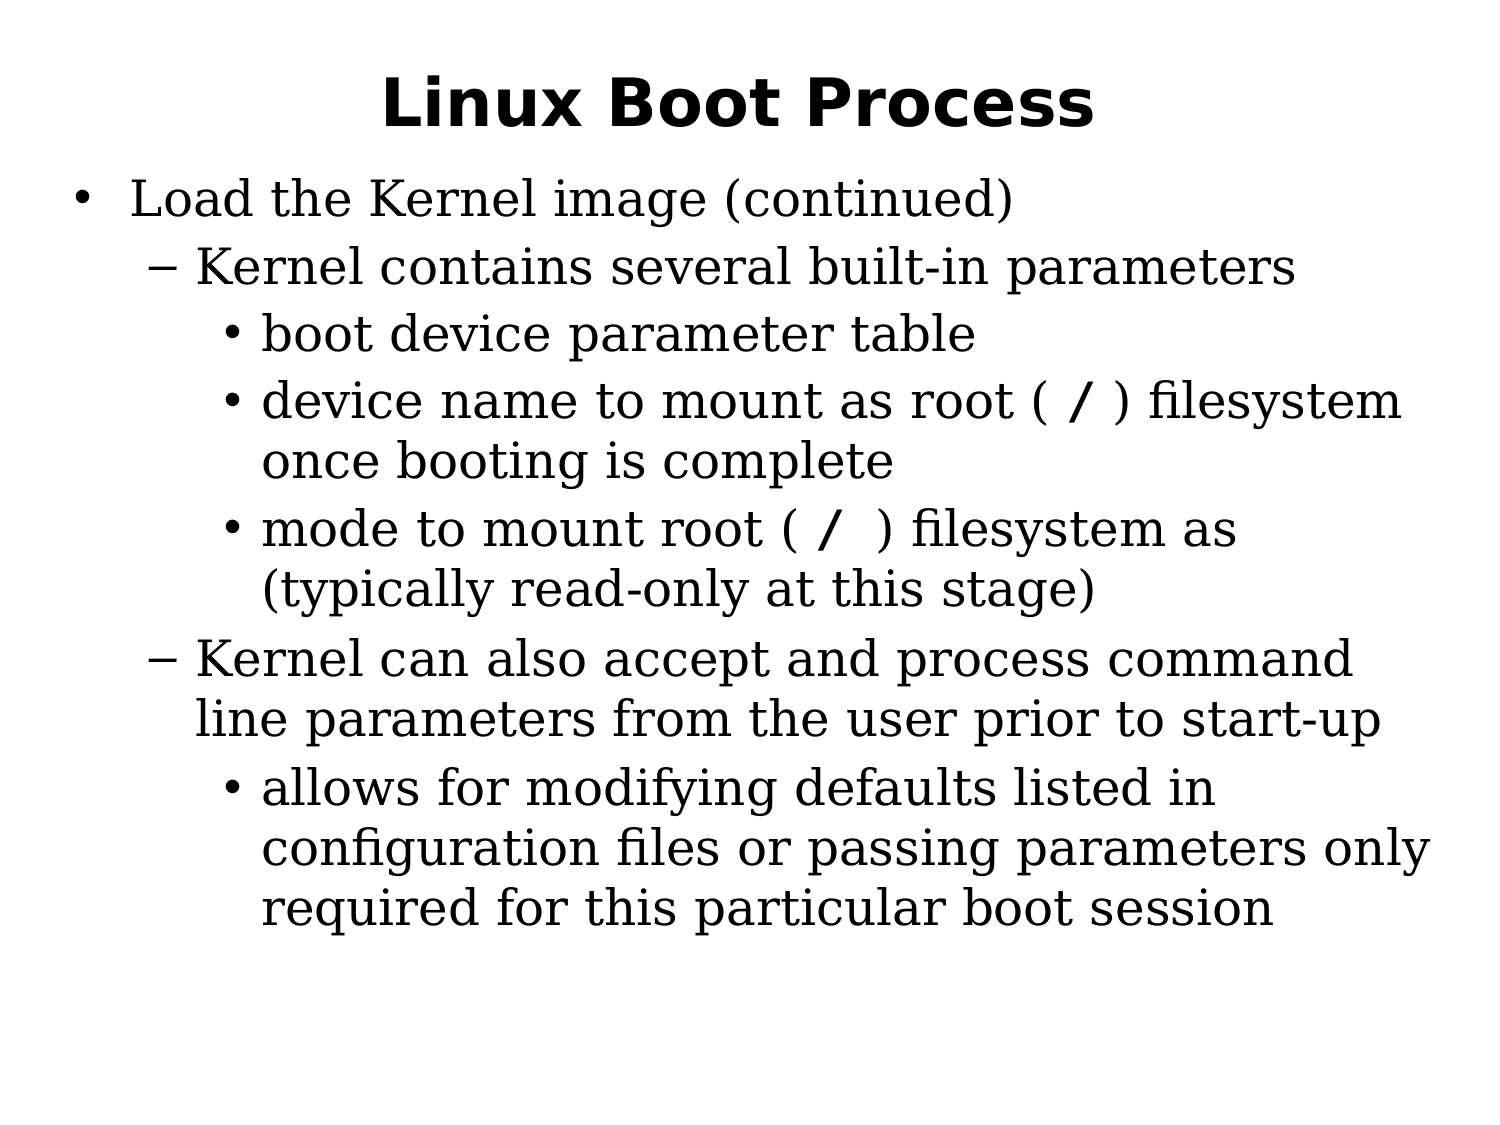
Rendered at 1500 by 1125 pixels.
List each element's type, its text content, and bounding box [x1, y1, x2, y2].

list Load the Kernel image (continued) Kernel contains several built-in parameters boot device parameter table device name to mount as root ( / ) filesystem once booting is complete mode to mount root ( / ) filesystem as (typically read-only at this stage) Kernel can also accept and process command line parameters from the user prior to start-up allows for modifying defaults listed in configuration files or passing parameters only required for this particular boot session [59, 158, 1447, 960]
title Linux Boot Process [112, 52, 1388, 148]
